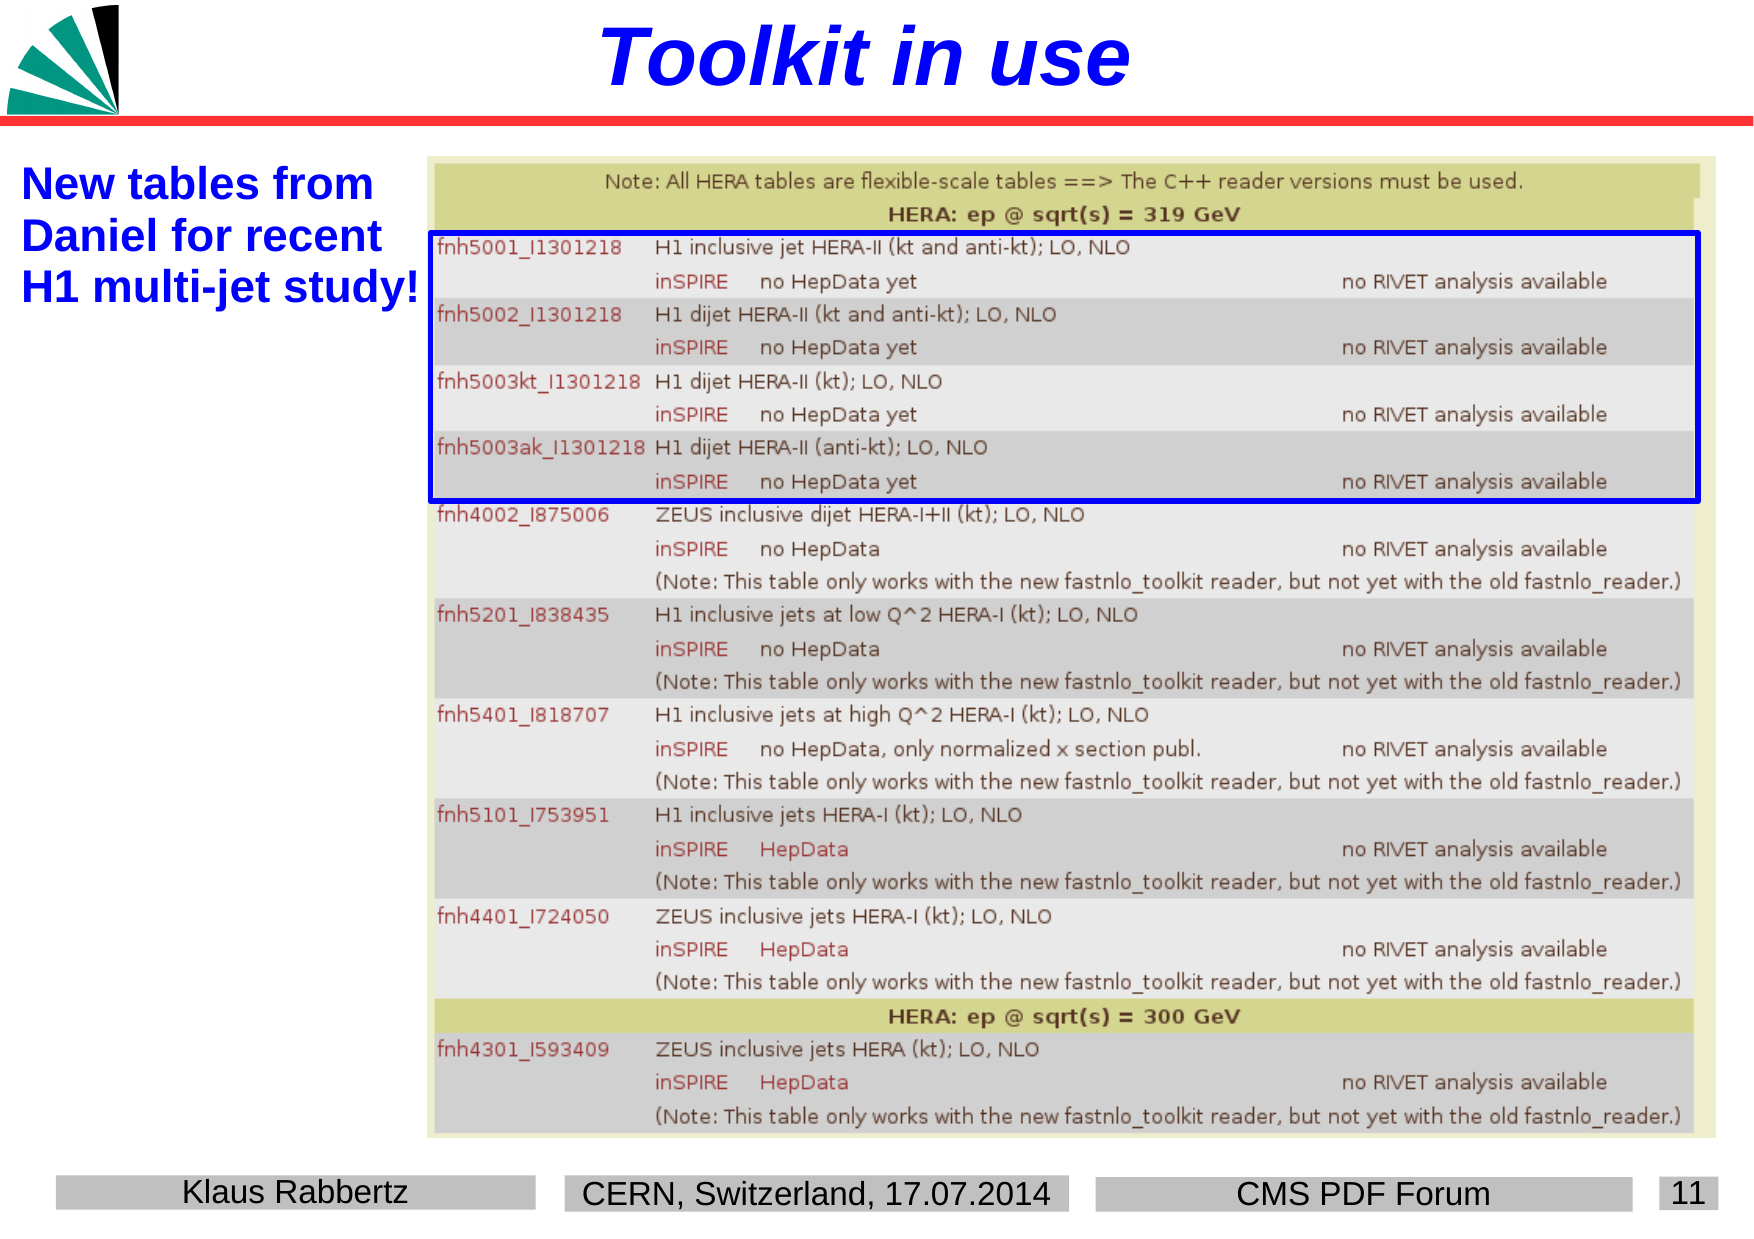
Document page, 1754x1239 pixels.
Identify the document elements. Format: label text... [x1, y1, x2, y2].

picture [427, 156, 1716, 1138]
text_box New tables from Daniel for recent H1 multi-jet study! [9, 152, 437, 319]
picture [7, 5, 119, 116]
picture [433, 236, 1695, 498]
title Toolkit in use [123, 0, 1606, 114]
